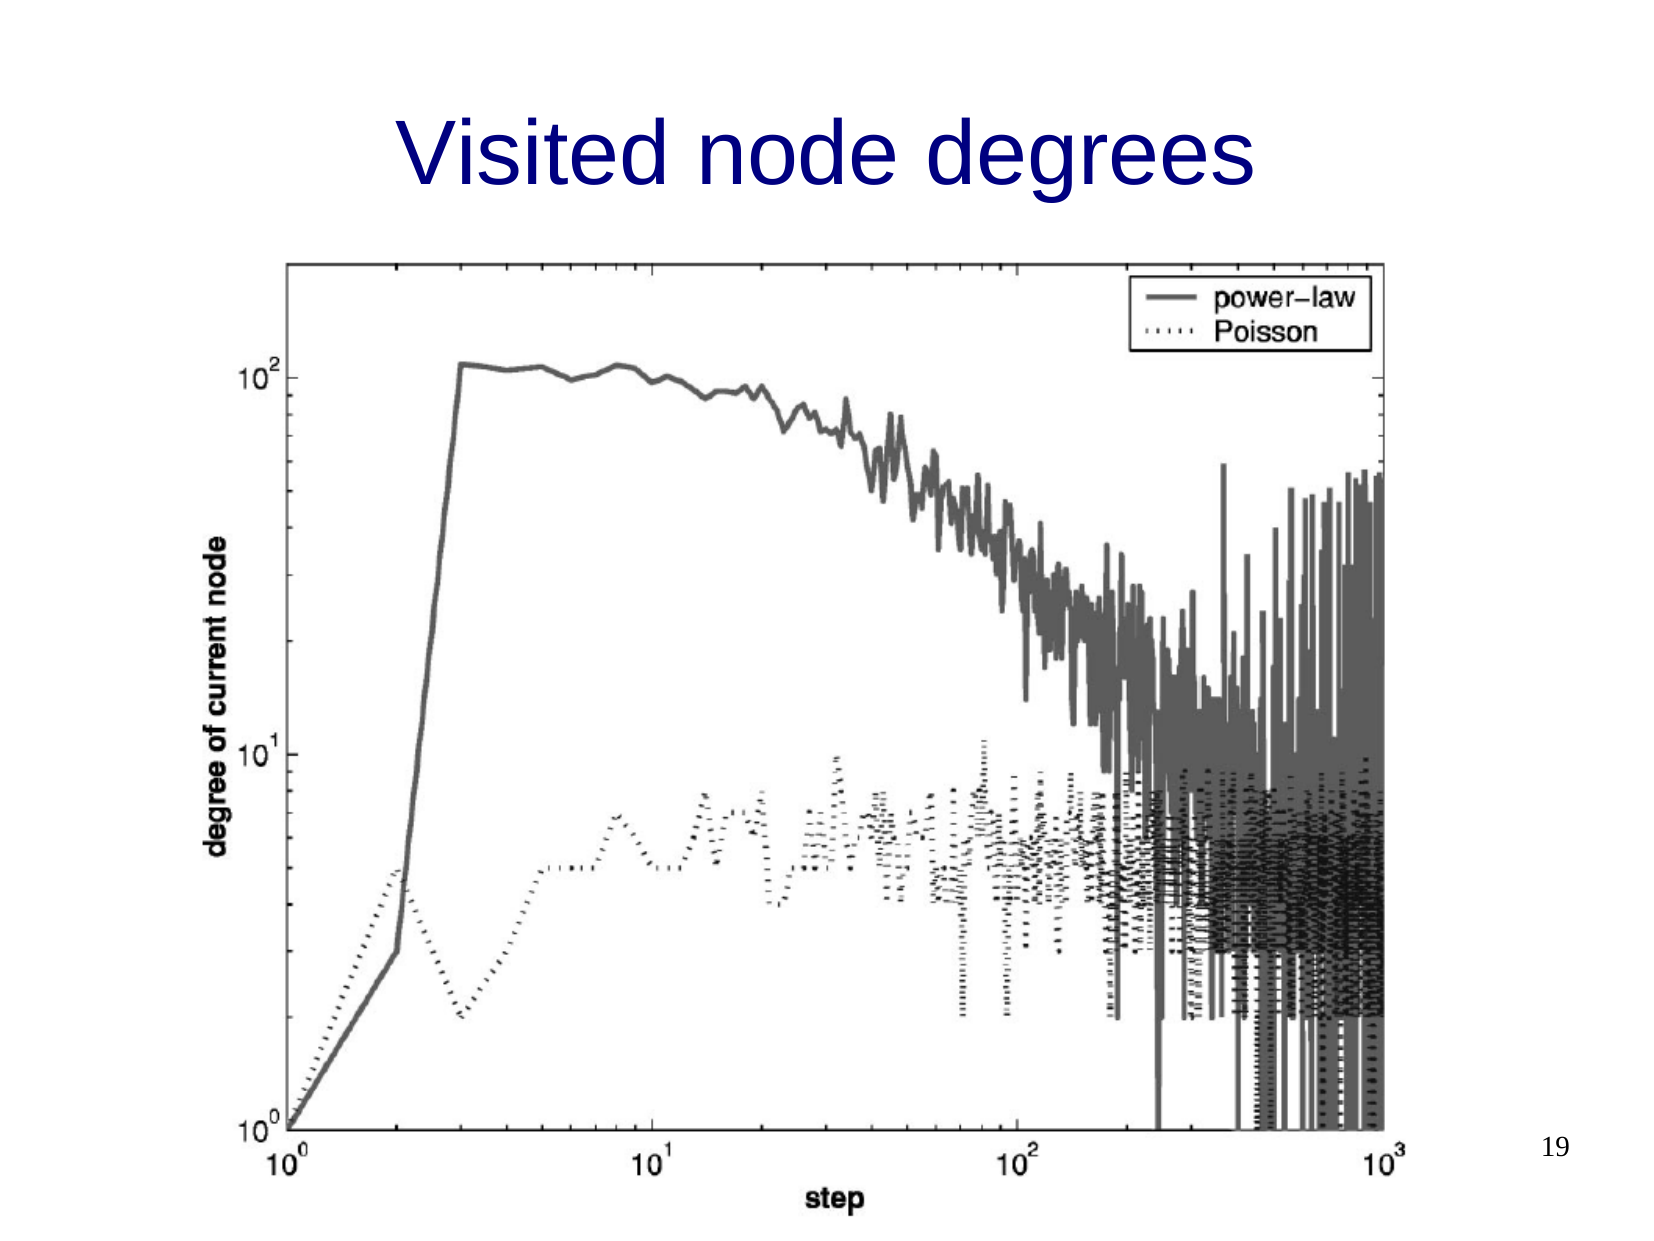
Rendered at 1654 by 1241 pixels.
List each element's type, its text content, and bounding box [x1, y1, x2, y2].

picture [156, 246, 1424, 1224]
title Visited node degrees [82, 49, 1571, 257]
